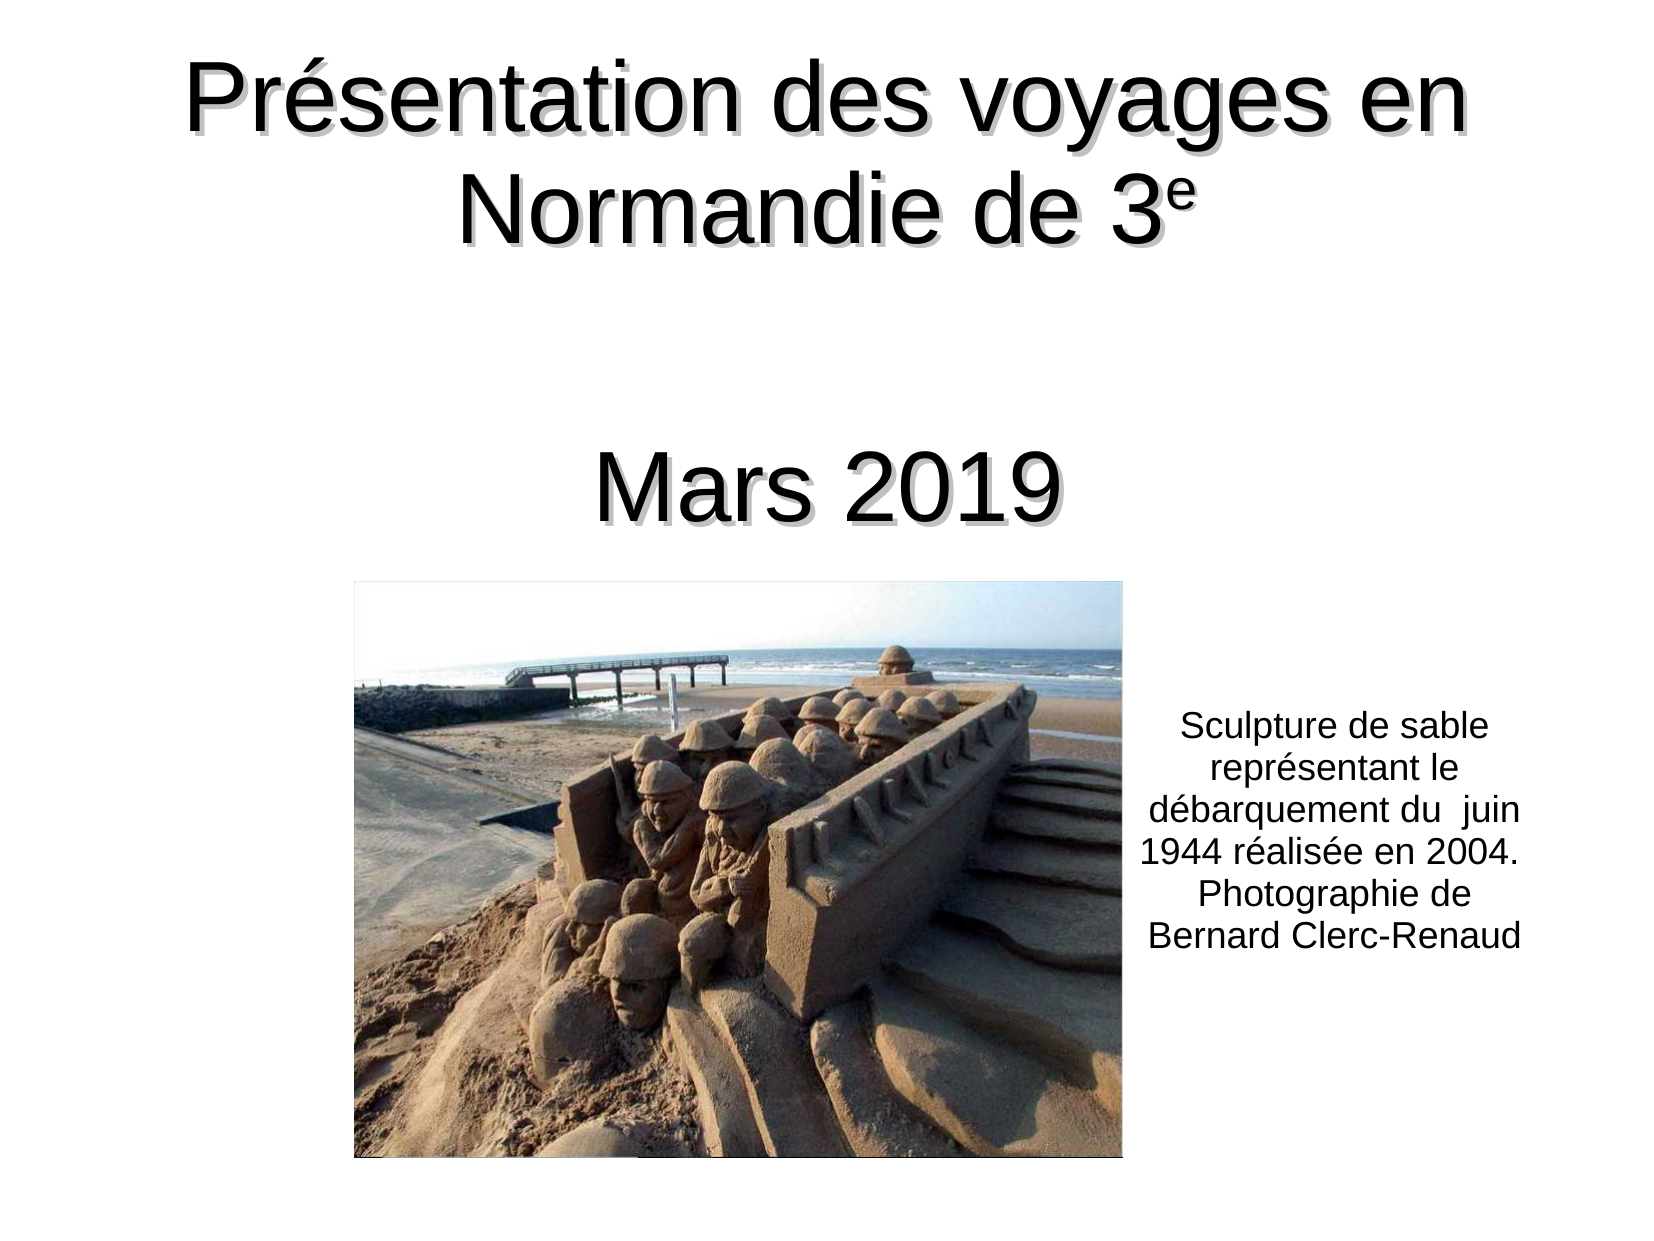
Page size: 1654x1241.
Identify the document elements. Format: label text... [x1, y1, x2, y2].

picture [354, 581, 1123, 1158]
list Mars 2019 [84, 290, 1573, 1109]
title Présentation des voyages en Normandie de 3e [82, 39, 1571, 267]
text_box Sculpture de sable représentant le débarquement du juin 1944 réalisée en 2004. Photographie de Bernard Clerc-Renaud [1122, 696, 1548, 1048]
